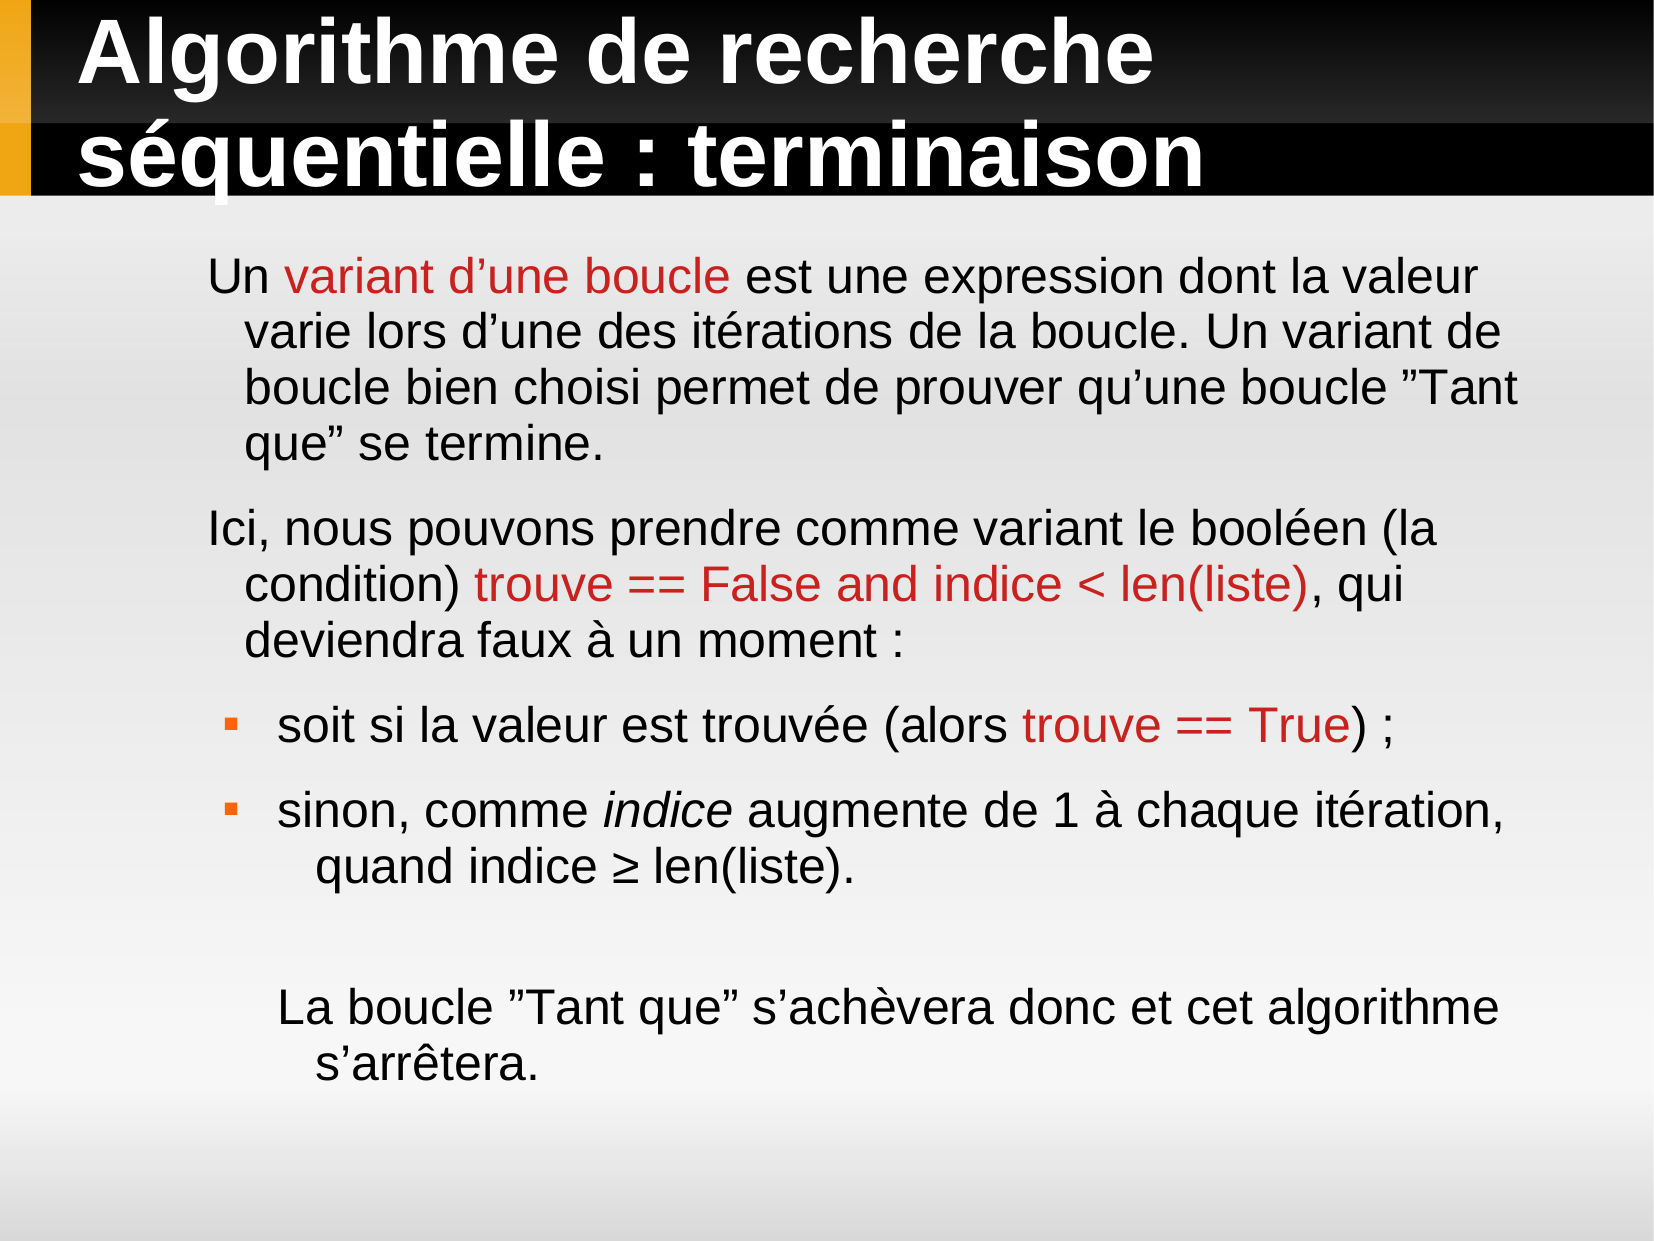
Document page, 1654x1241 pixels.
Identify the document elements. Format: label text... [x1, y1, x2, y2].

picture [0, 0, 1654, 1241]
list Un variant d’une boucle est une expression dont la valeur varie lors d’une des itérations de la boucle. Un variant de boucle bien choisi permet de prouver qu’une boucle ”Tant que” se termine. Ici, nous pouvons prendre comme variant le booléen (la condition) trouve == False and indice < len(liste), qui deviendra faux à un moment : soit si la valeur est trouvée (alors trouve == True) ; sinon, comme indice augmente de 1 à chaque itération, quand indice ≥ len(liste). La boucle ”Tant que” s’achèvera donc et cet algorithme s’arrêtera. [94, 248, 1583, 1105]
title Algorithme de recherche séquentielle : terminaison [76, 0, 1565, 208]
